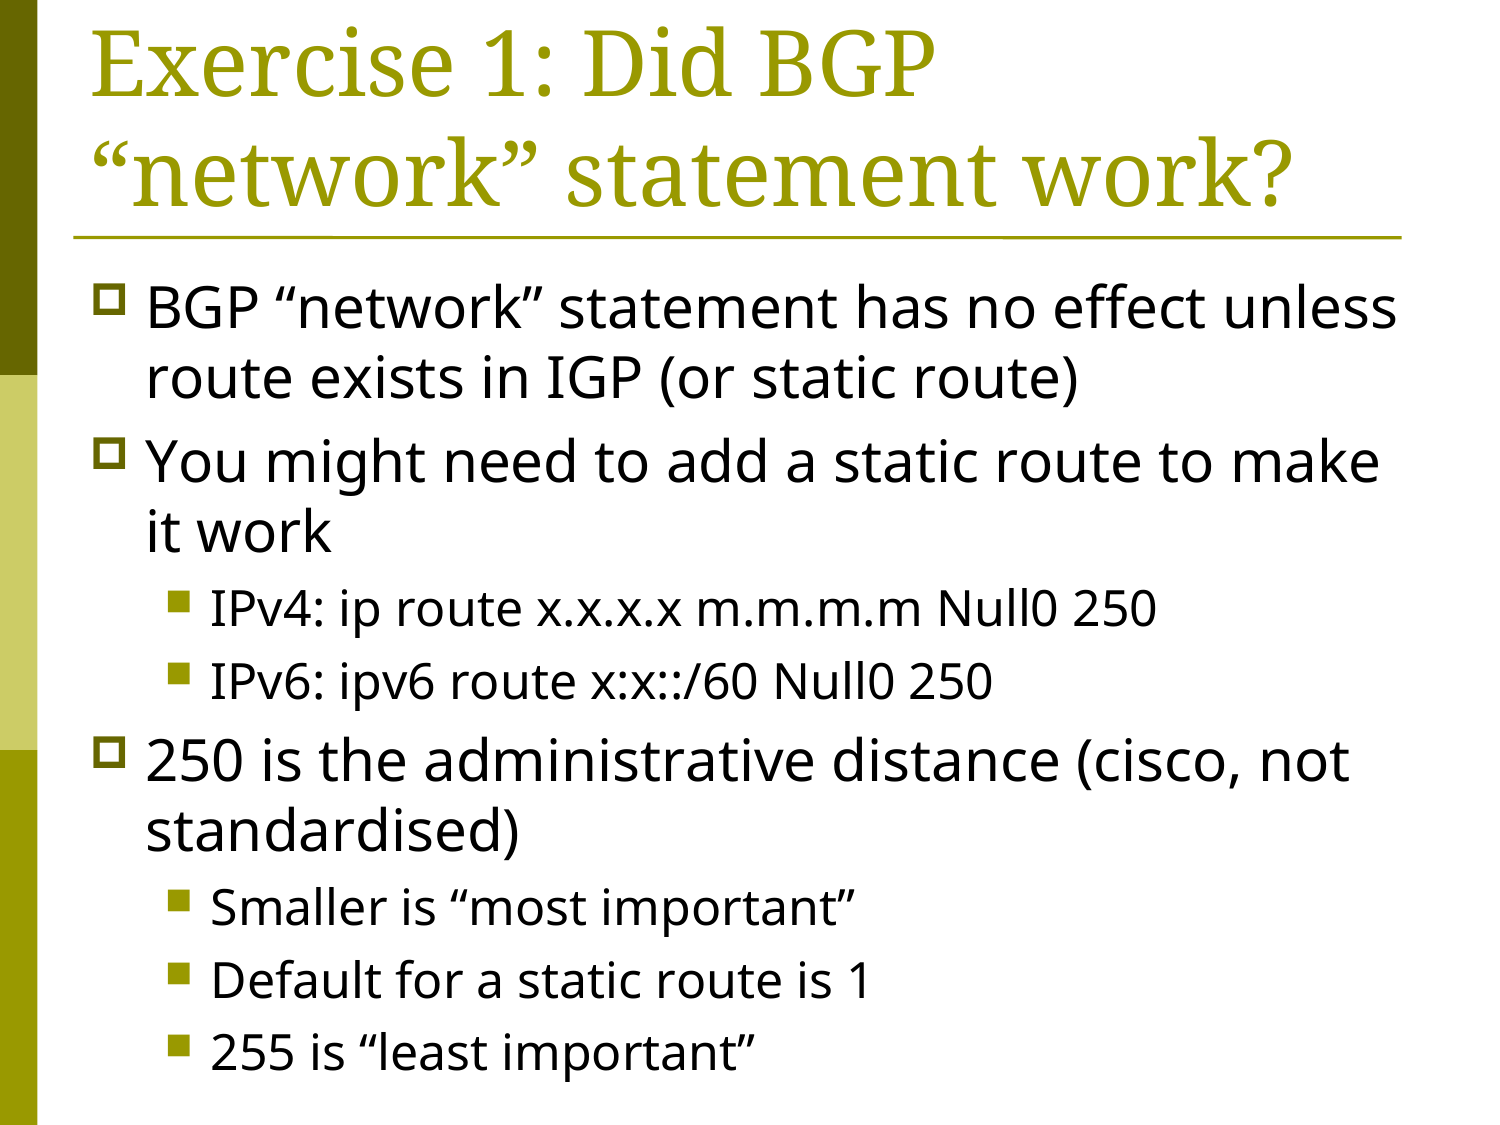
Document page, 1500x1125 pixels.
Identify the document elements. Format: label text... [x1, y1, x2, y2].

list BGP “network” statement has no effect unless route exists in IGP (or static route) You might need to add a static route to make it work IPv4: ip route x.x.x.x m.m.m.m Null0 250 IPv6: ipv6 route x:x::/60 Null0 250 250 is the administrative distance (cisco, not standardised) Smaller is “most important” Default for a static route is 1 255 is “least important” [75, 262, 1426, 1090]
title Exercise 1: Did BGP “network” statement work? [75, 0, 1426, 233]
